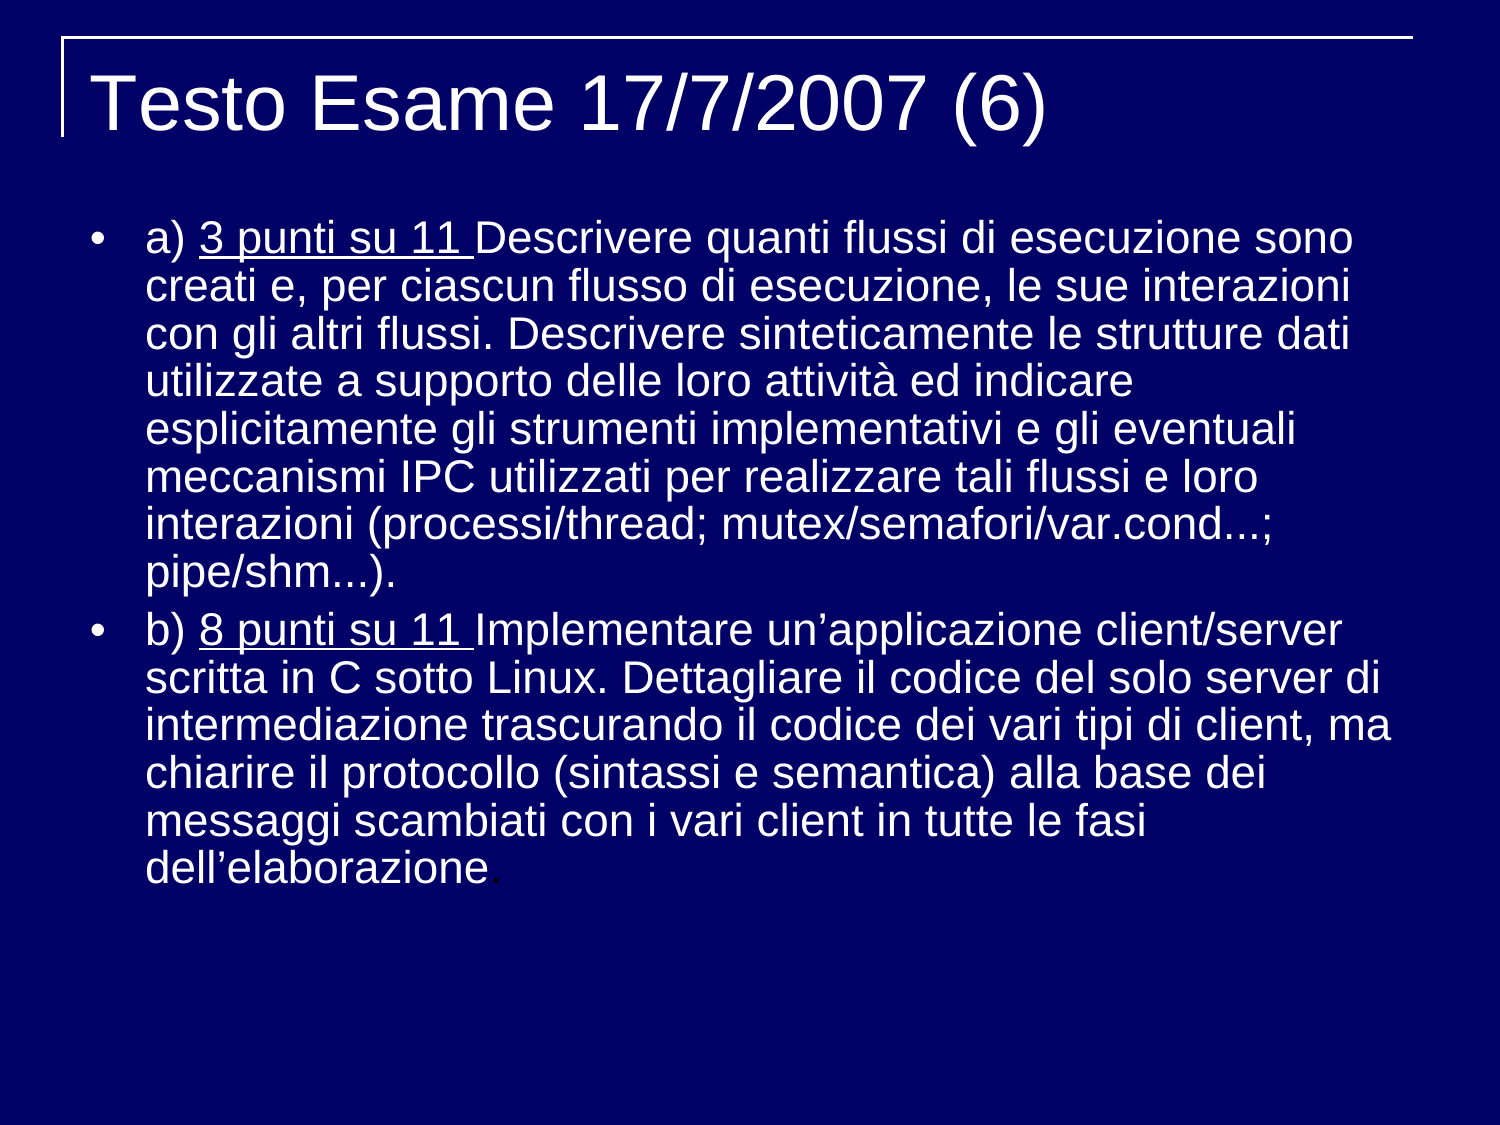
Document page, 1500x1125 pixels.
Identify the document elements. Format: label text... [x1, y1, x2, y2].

title Testo Esame 17/7/2007 (6)‏ [74, 37, 1423, 164]
list a) 3 punti su 11 Descrivere quanti flussi di esecuzione sono creati e, per ciascun flusso di esecuzione, le sue interazioni con gli altri flussi. Descrivere sinteticamente le strutture dati utilizzate a supporto delle loro attività ed indicare esplicitamente gli strumenti implementativi e gli eventuali meccanismi IPC utilizzati per realizzare tali flussi e loro interazioni (processi/thread; mutex/semafori/var.cond...; pipe/shm...). b) 8 punti su 11 Implementare un’applicazione client/server scritta in C sotto Linux. Dettagliare il codice del solo server di intermediazione trascurando il codice dei vari tipi di client, ma chiarire il protocollo (sintassi e semantica) alla base dei messaggi scambiati con i vari client in tutte le fasi dell’elaborazione. [75, 208, 1425, 1074]
